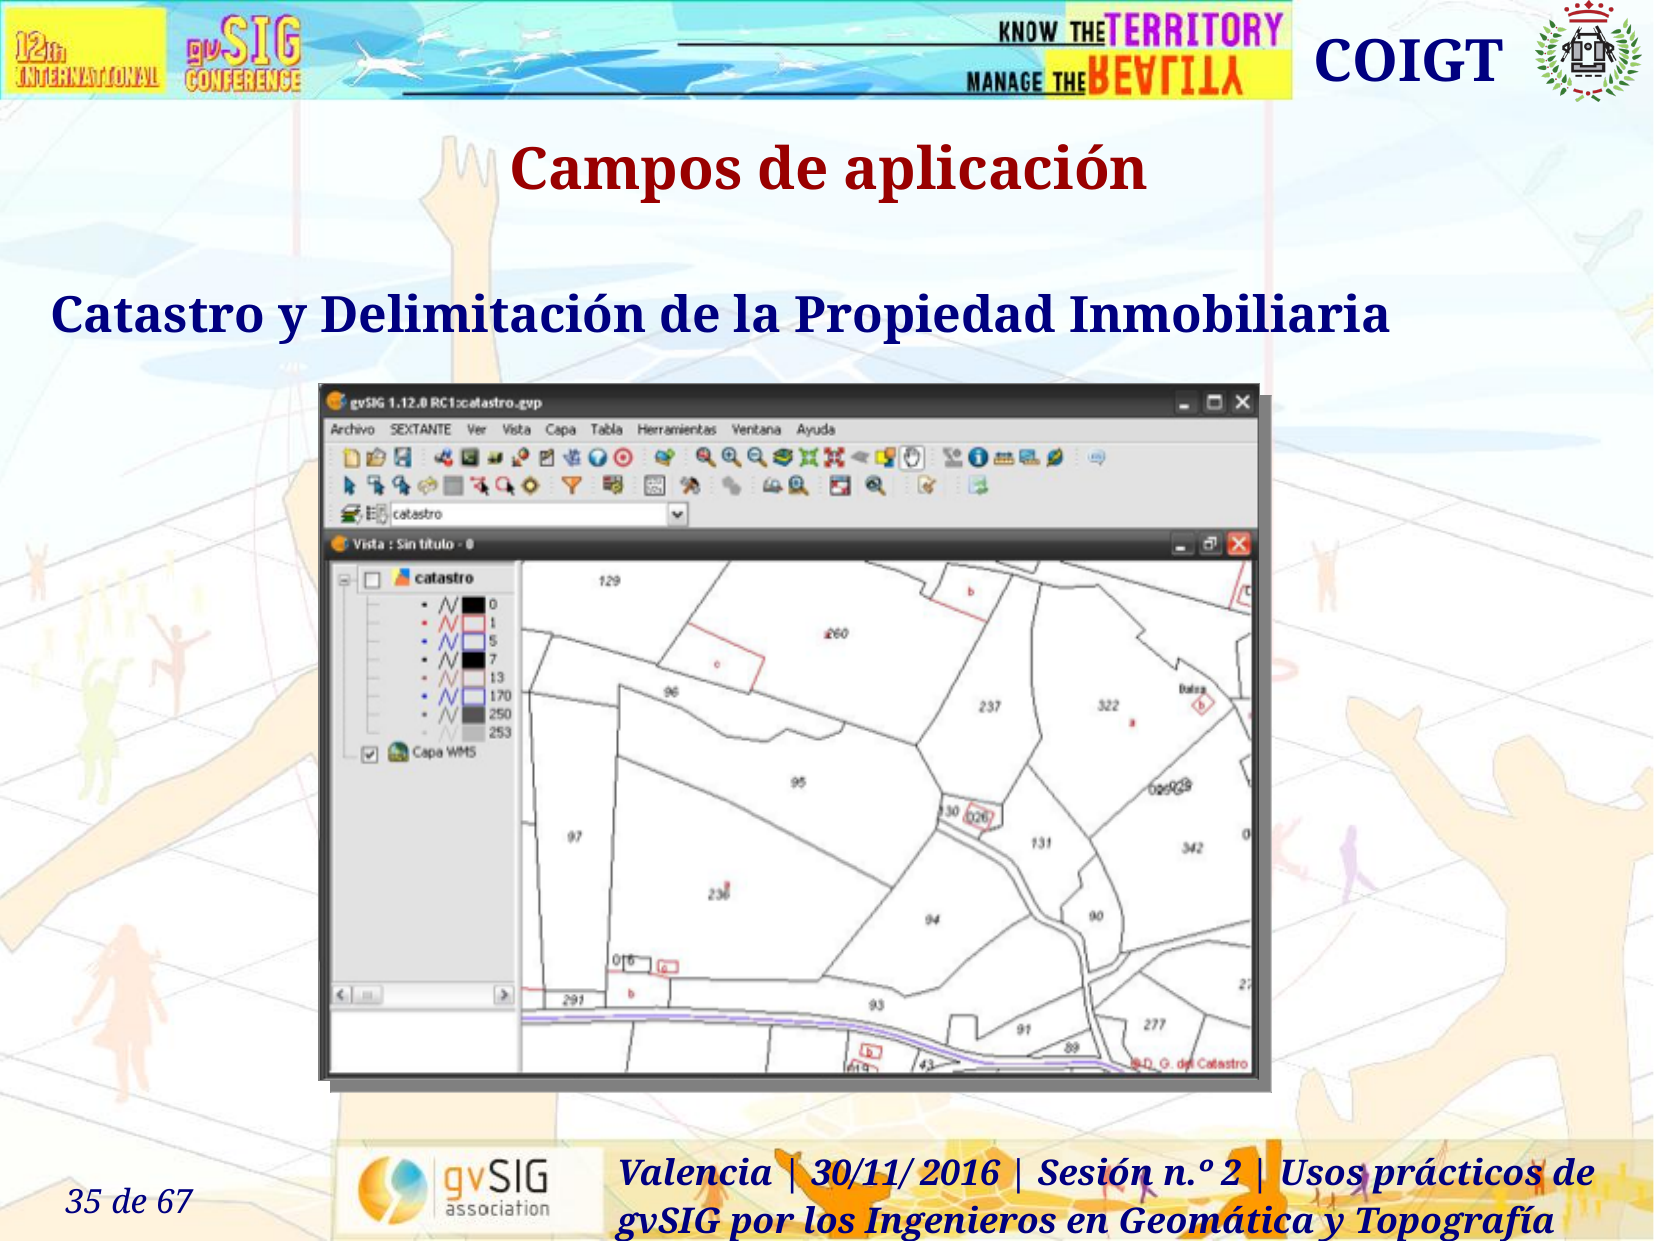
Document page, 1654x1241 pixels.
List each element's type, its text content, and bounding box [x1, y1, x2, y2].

text_box Valencia | 30/11/ 2016 | Sesión n.º 2 | Usos prácticos de gvSIG por los Ingenieros en Geomática y Topografía [602, 1140, 1654, 1241]
text_box Campos de aplicación [28, 120, 1630, 202]
text_box COIGT [1299, 12, 1654, 148]
text_box <número> de 67 [50, 1170, 383, 1241]
text_box Catastro y Delimitación de la Propiedad Inmobiliaria [35, 271, 1571, 843]
picture [0, 0, 1654, 1241]
